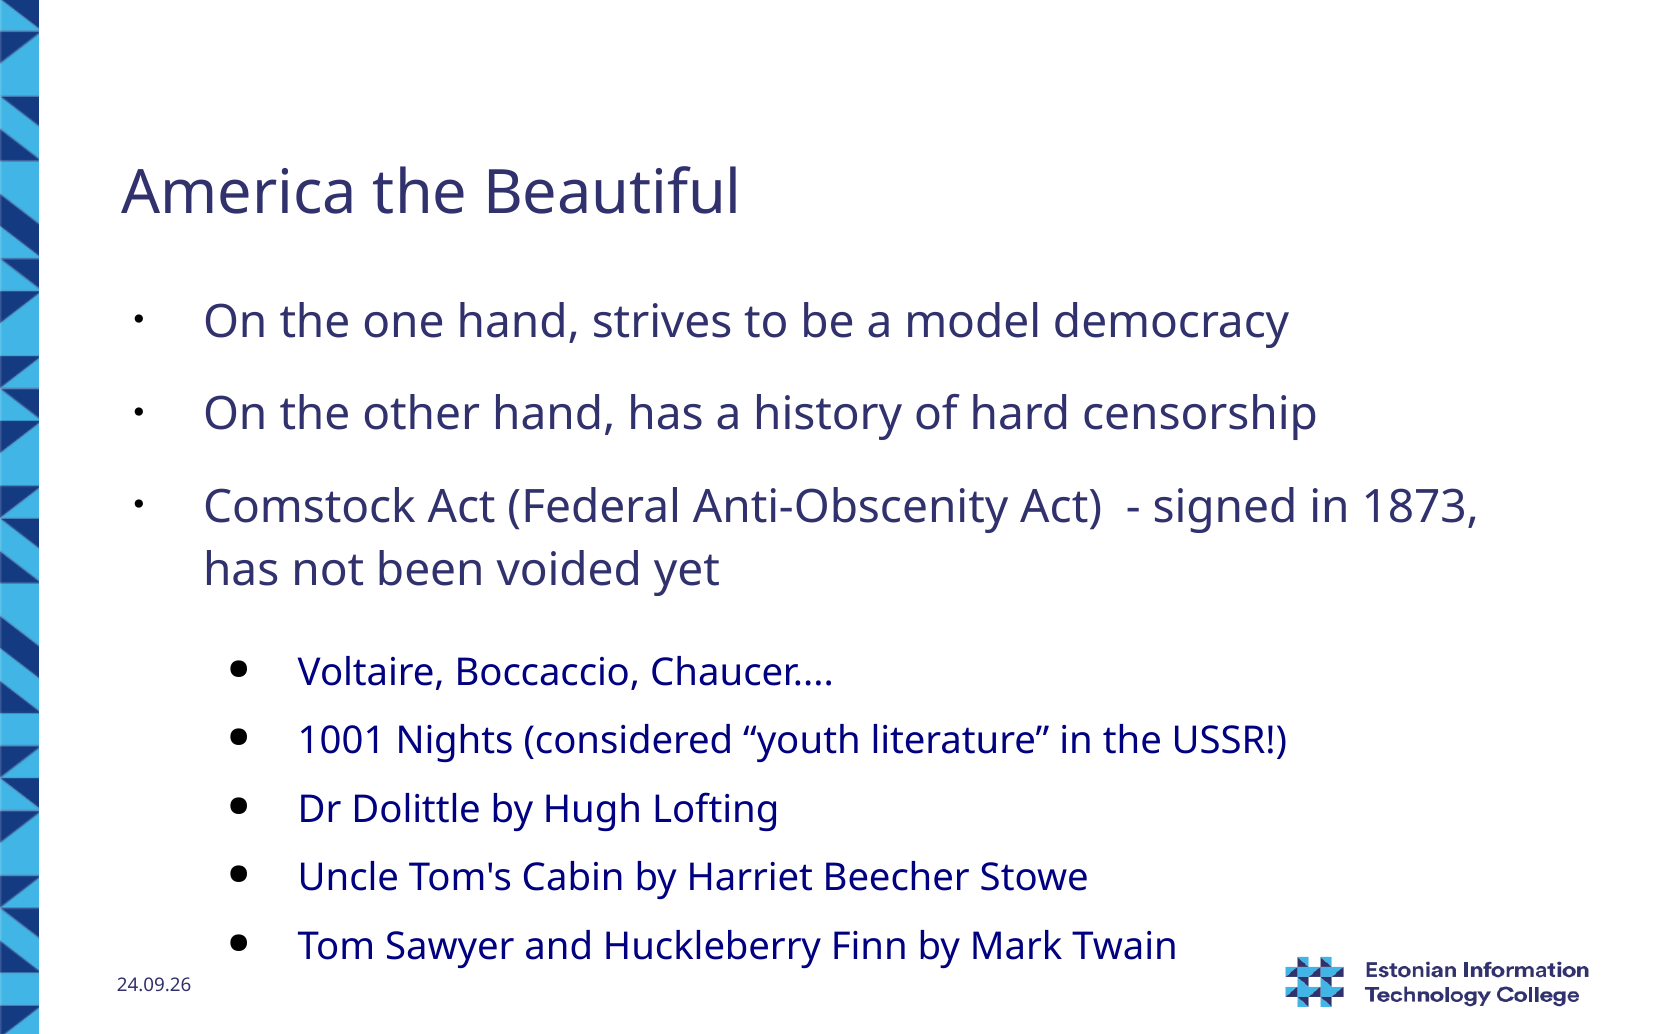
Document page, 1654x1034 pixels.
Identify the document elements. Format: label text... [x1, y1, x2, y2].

list On the one hand, strives to be a model democracy On the other hand, has a history of hard censorship Comstock Act (Federal Anti-Obscenity Act) - signed in 1873, has not been voided yet Voltaire, Boccaccio, Chaucer.... 1001 Nights (considered “youth literature” in the USSR!) Dr Dolittle by Hugh Lofting Uncle Tom's Cabin by Harriet Beecher Stowe Tom Sawyer and Huckleberry Finn by Mark Twain [121, 287, 1534, 939]
title America the Beautiful [121, 86, 1534, 287]
